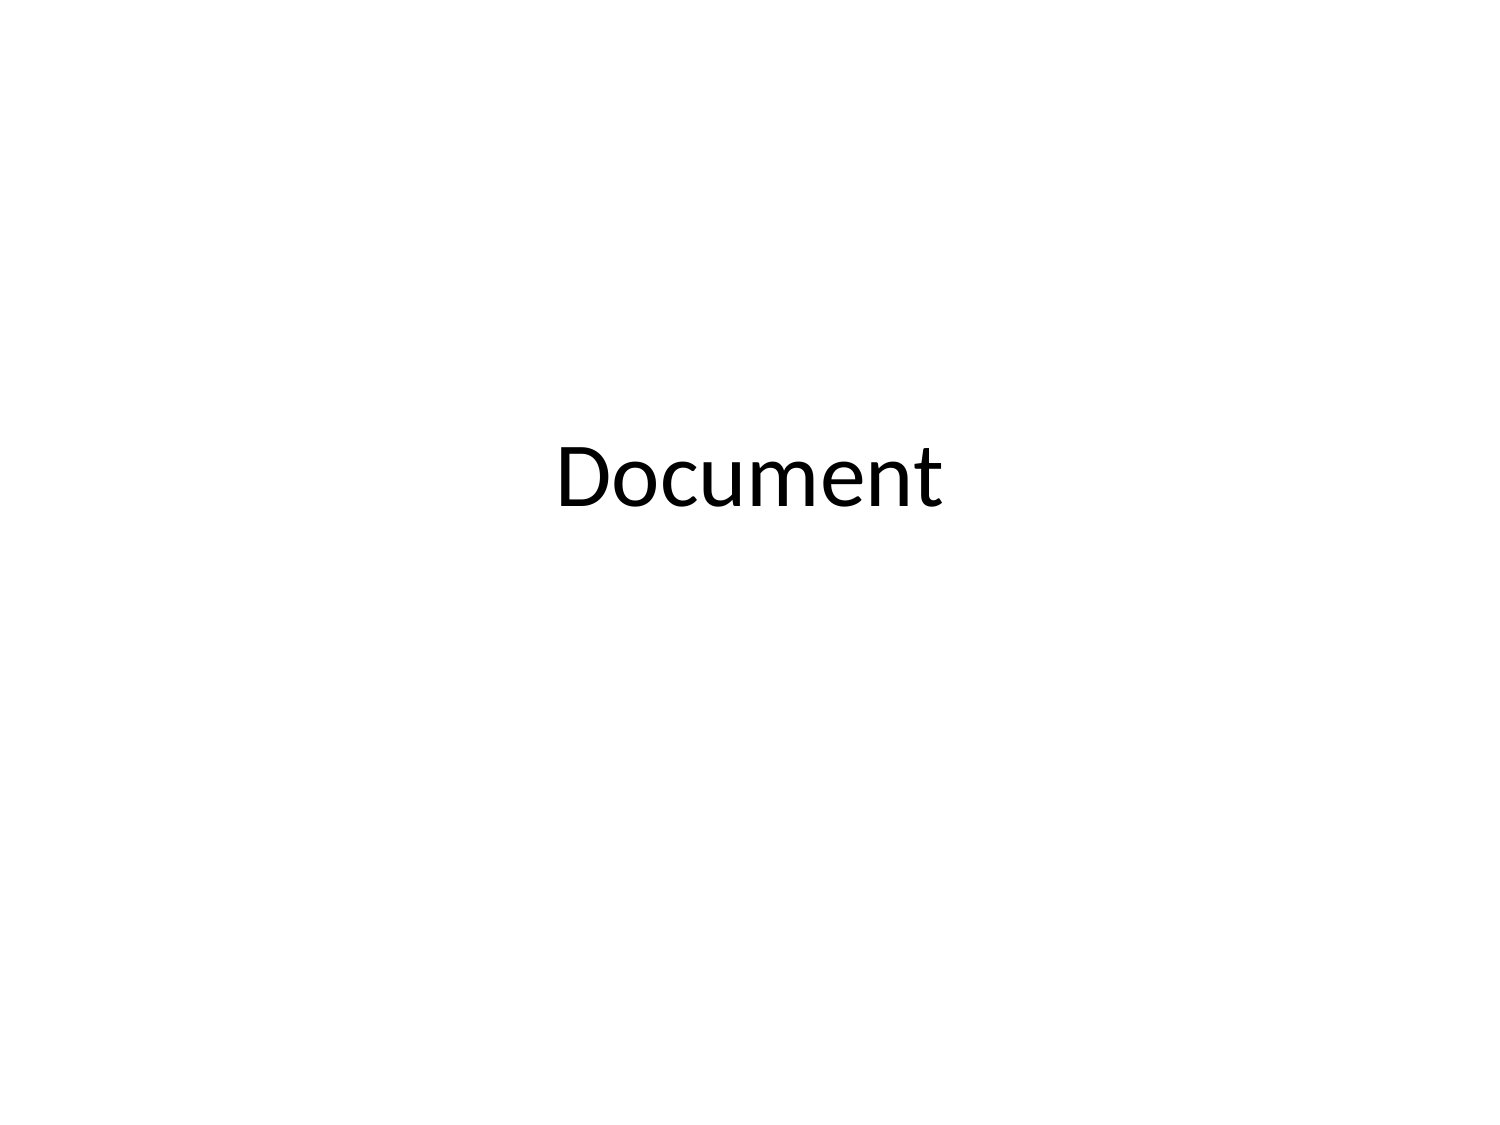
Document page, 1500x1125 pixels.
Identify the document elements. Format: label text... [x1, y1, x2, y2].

title Document [112, 349, 1388, 591]
